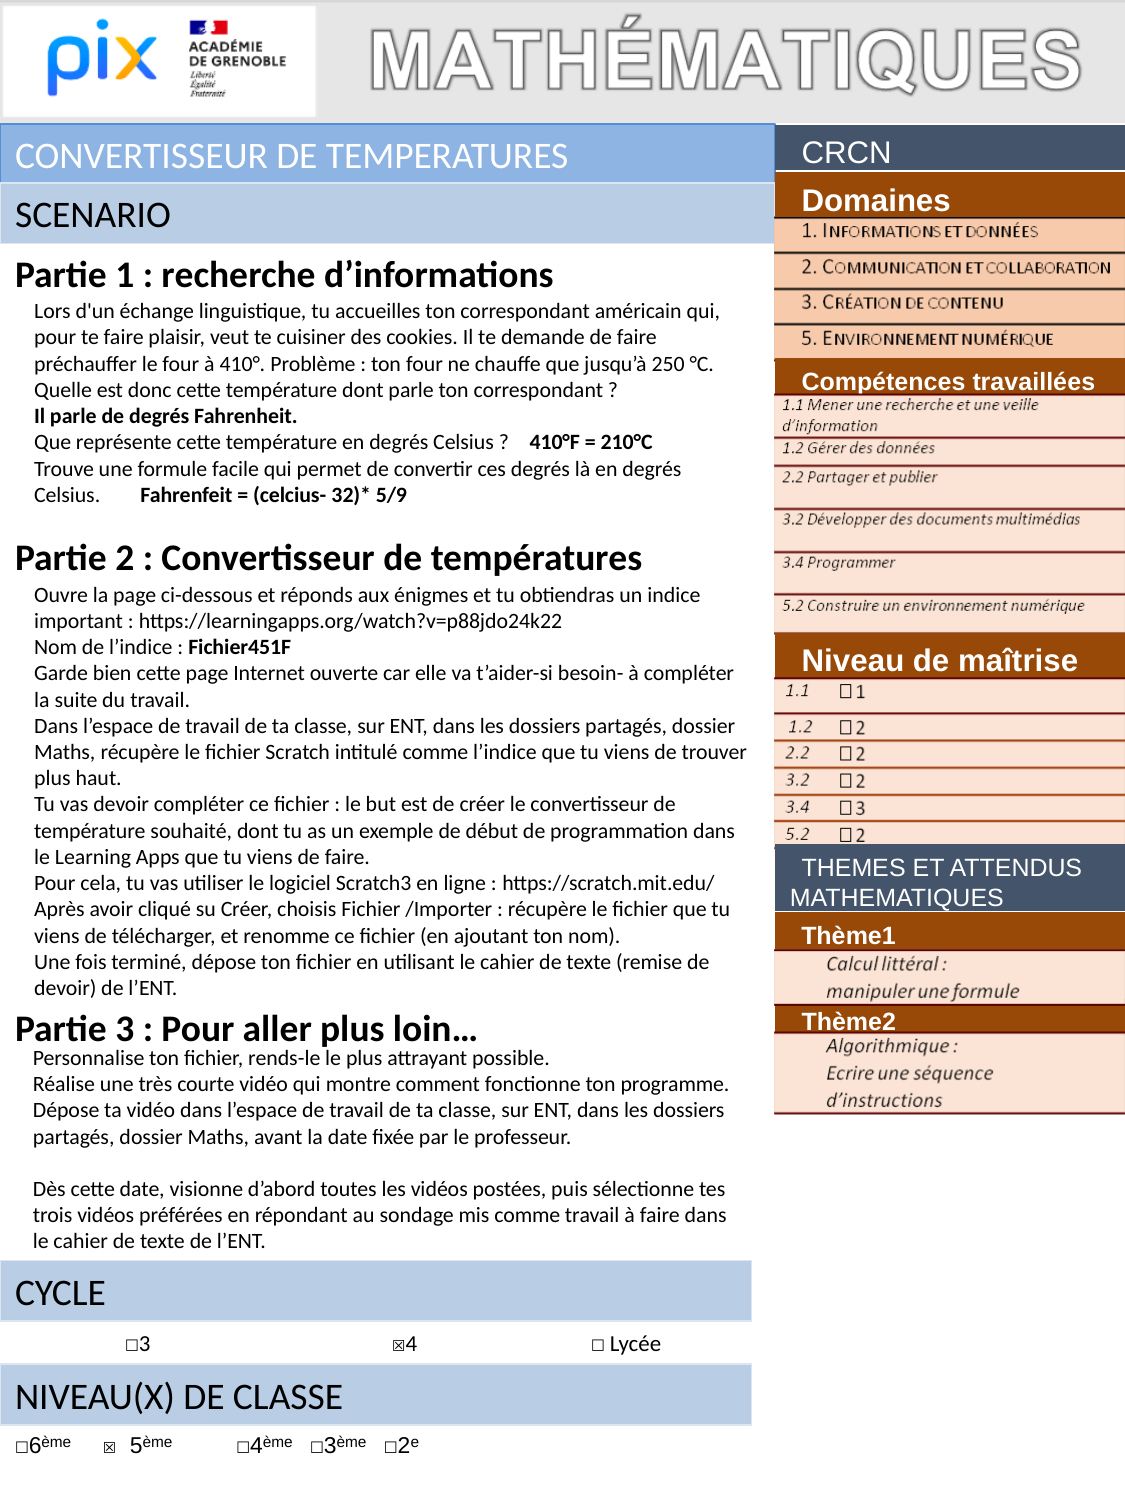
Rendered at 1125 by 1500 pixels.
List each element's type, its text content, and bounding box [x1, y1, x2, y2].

text_box Ouvre la page ci-dessous et réponds aux énigmes et tu obtiendras un indice important : https://learningapps.org/watch?v=p88jdo24k22 Nom de l’indice : Fichier451F Garde bien cette page Internet ouverte car elle va t’aider-si besoin- à compléter la suite du travail. Dans l’espace de travail de ta classe, sur ENT, dans les dossiers partagés, dossier Maths, récupère le fichier Scratch intitulé comme l’indice que tu viens de trouver plus haut. Tu vas devoir compléter ce fichier : le but est de créer le convertisseur de température souhaité, dont tu as un exemple de début de programmation dans le Learning Apps que tu viens de faire. Pour cela, tu vas utiliser le logiciel Scratch3 en ligne : https://scratch.mit.edu/ Après avoir cliqué su Créer, choisis Fichier /Importer : récupère le fichier que tu viens de télécharger, et renomme ce fichier (en ajoutant ton nom). Une fois terminé, dépose ton fichier en utilisant le cahier de texte (remise de devoir) de l’ENT. [19, 572, 764, 1013]
text_box Partie 3 : Pour aller plus loin… [0, 996, 502, 1058]
picture [762, 205, 1125, 372]
text_box Domaines [775, 172, 1125, 217]
text_box NIVEAU(X) DE CLASSE [0, 1364, 752, 1425]
picture [764, 666, 1125, 861]
text_box Partie 2 : Convertisseur de températures [0, 525, 663, 587]
text_box Partie 1 : recherche d’informations [0, 242, 574, 303]
text_box SCENARIO [0, 183, 775, 244]
text_box Thème2 [821, 1016, 891, 1020]
text_box Thème1 [775, 912, 1125, 938]
text_box CRCN [775, 125, 1125, 170]
text_box Personnalise ton fichier, rends-le le plus attrayant possible. Réalise une très courte vidéo qui montre comment fonctionne ton programme. Dépose ta vidéo dans l’espace de travail de ta classe, sur ENT, dans les dossiers partagés, dossier Maths, avant la date fixée par le professeur. Dès cette date, visionne d’abord toutes les vidéos postées, puis sélectionne tes trois vidéos préférées en répondant au sondage mis comme travail à faire dans le cahier de texte de l’ENT. [17, 1036, 763, 1264]
text_box Thème2 [775, 1016, 807, 1020]
text_box CYCLE [0, 1260, 752, 1322]
text_box ☐6ème ☒ 5ème ☐4ème ☐3ème ☐2e [0, 1424, 751, 1466]
text_box Compétences travaillées [775, 358, 1125, 382]
text_box CONVERTISSEUR DE TEMPERATURES [0, 123, 776, 182]
text_box THEMES ET ATTENDUS MATHEMATIQUES [775, 844, 1125, 911]
picture [762, 938, 1125, 1016]
picture [762, 1020, 1125, 1127]
picture [0, 0, 1125, 123]
text_box Niveau de maîtrise [775, 633, 1125, 666]
text_box Lors d'un échange linguistique, tu accueilles ton correspondant américain qui, pour te faire plaisir, veut te cuisiner des cookies. Il te demande de faire préchauffer le four à 410°. Problème : ton four ne chauffe que jusqu’à 250 °C. Quelle est donc cette température dont parle ton correspondant ? Il parle de degrés Fahrenheit. Que représente cette température en degrés Celsius ? 410°F = 210°C Trouve une formule facile qui permet de convertir ces degrés là en degrés Celsius. Fahrenfeit = (celcius- 32)* 5/9 [19, 289, 764, 517]
text_box ☐3 ☒4 ☐ Lycée [0, 1321, 751, 1363]
text_box Thème2 [894, 1016, 1125, 1020]
picture [762, 382, 1125, 646]
